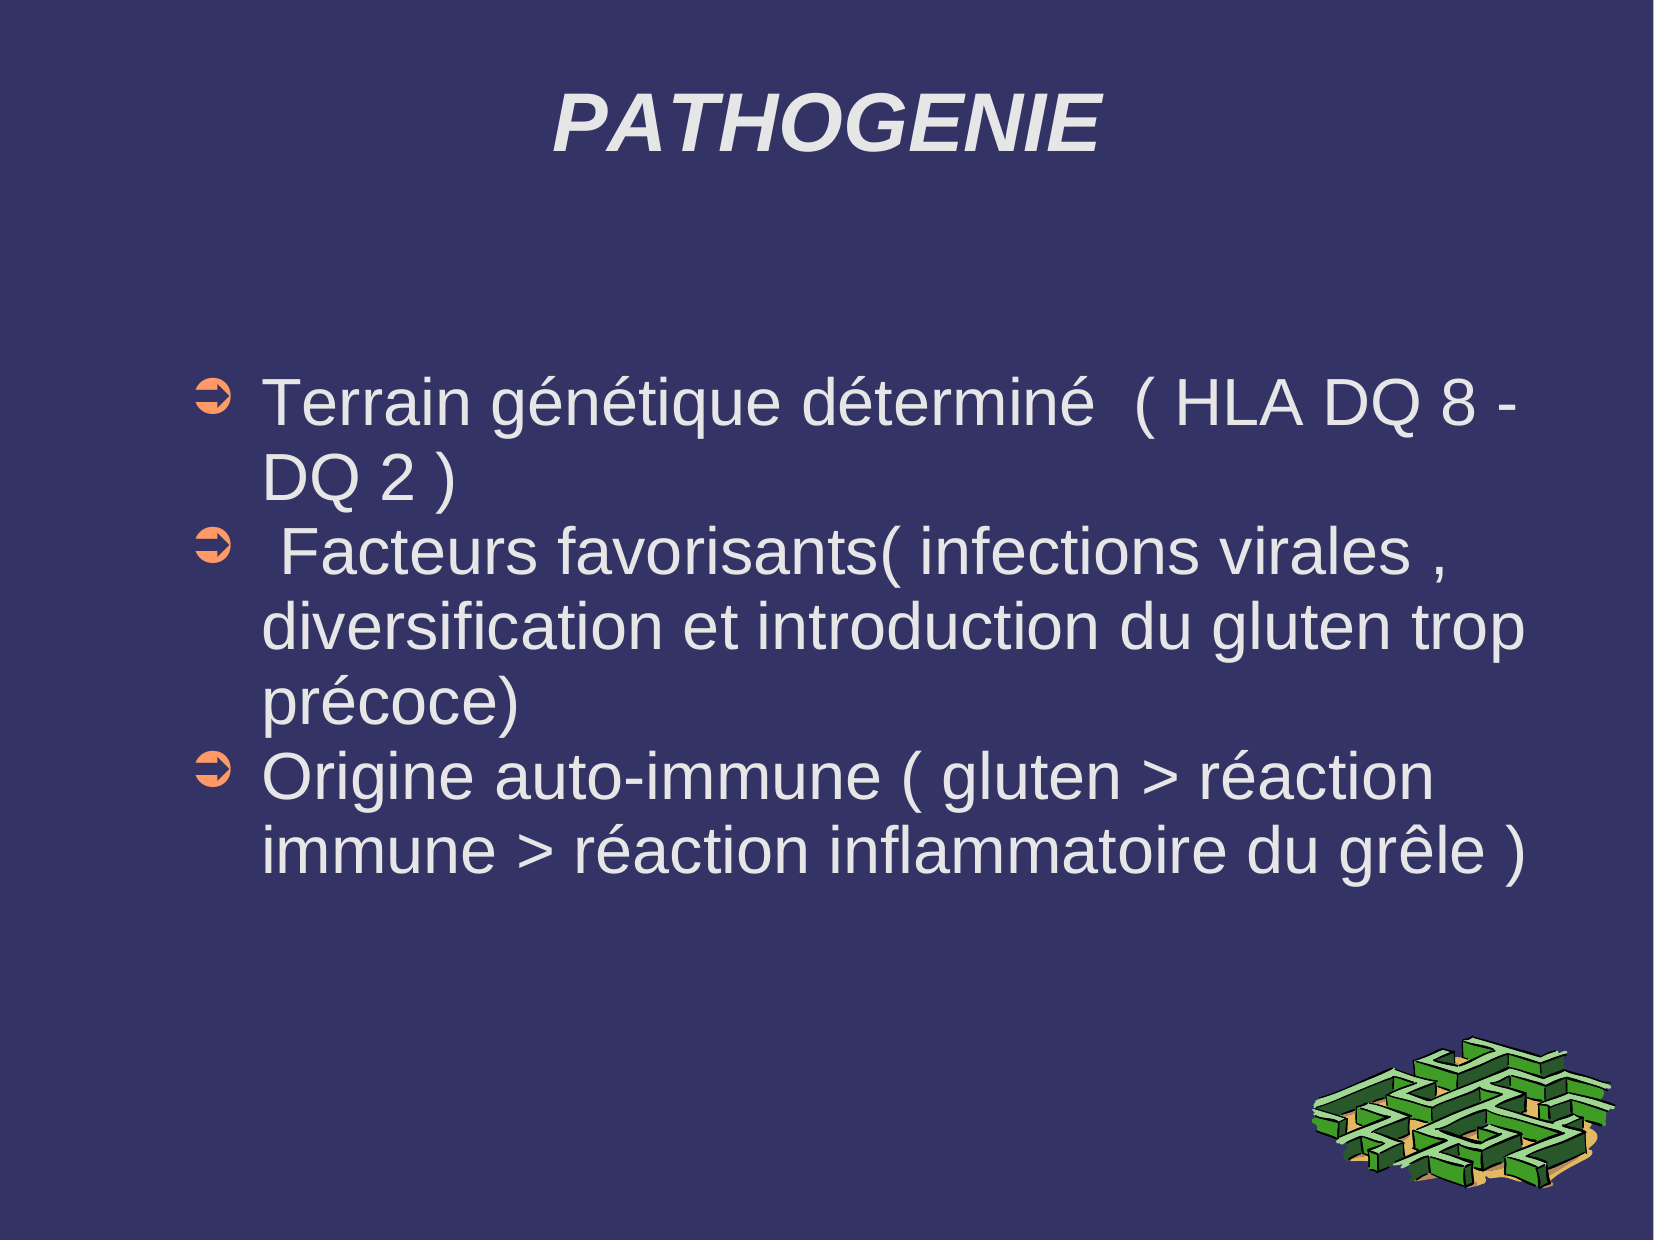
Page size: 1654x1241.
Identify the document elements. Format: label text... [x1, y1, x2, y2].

title PATHOGENIE [121, 19, 1534, 227]
list Terrain génétique déterminé ( HLA DQ 8 -DQ 2 ) Facteurs favorisants( infections virales , diversification et introduction du gluten trop précoce) Origine auto-immune ( gluten > réaction immune > réaction inflammatoire du grêle ) [178, 364, 1570, 1147]
